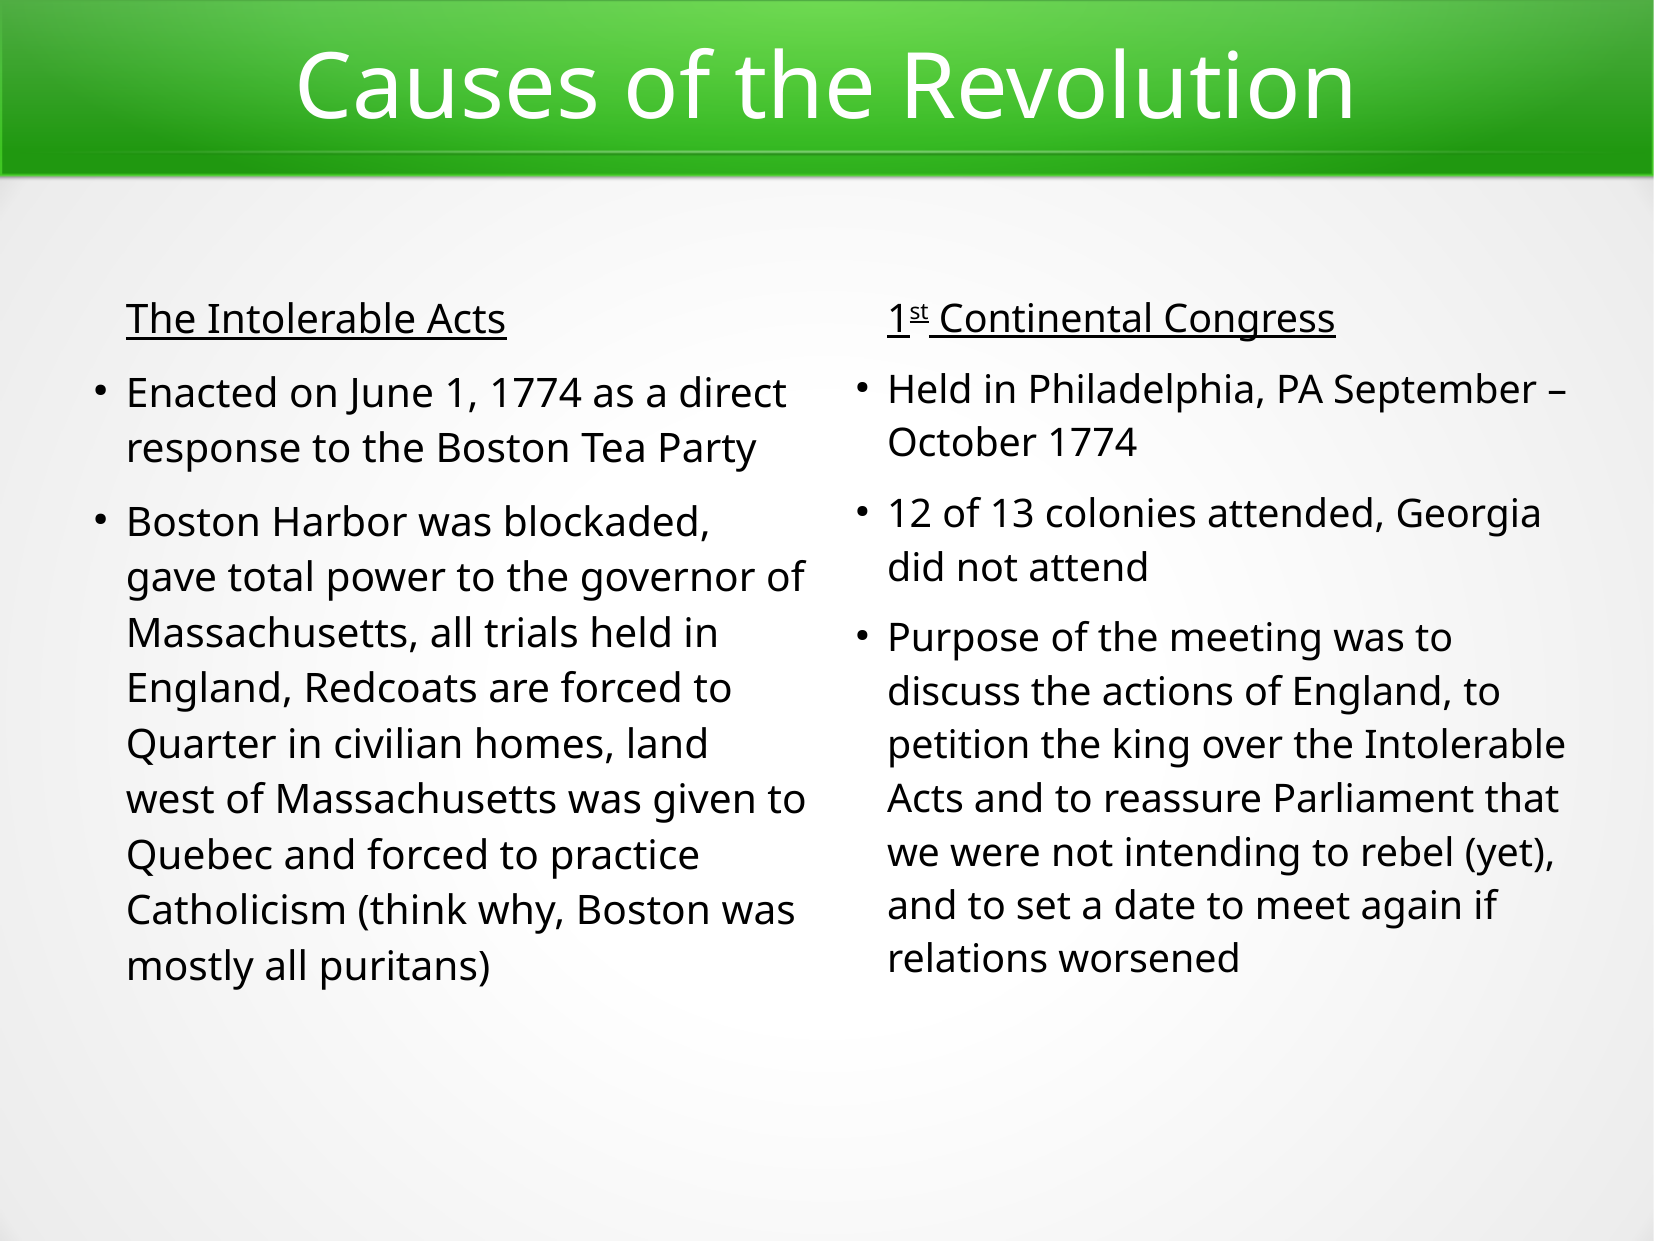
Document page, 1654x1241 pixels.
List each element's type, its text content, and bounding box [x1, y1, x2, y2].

list The Intolerable Acts Enacted on June 1, 1774 as a direct response to the Boston Tea Party Boston Harbor was blockaded, gave total power to the governor of Massachusetts, all trials held in England, Redcoats are forced to Quarter in civilian homes, land west of Massachusetts was given to Quebec and forced to practice Catholicism (think why, Boston was mostly all puritans) [82, 290, 809, 1010]
list 1st Continental Congress Held in Philadelphia, PA September – October 1774 12 of 13 colonies attended, Georgia did not attend Purpose of the meeting was to discuss the actions of England, to petition the king over the Intolerable Acts and to reassure Parliament that we were not intending to rebel (yet), and to set a date to meet again if relations worsened [845, 290, 1572, 1010]
picture [0, 0, 1654, 1241]
title Causes of the Revolution [82, 11, 1571, 154]
